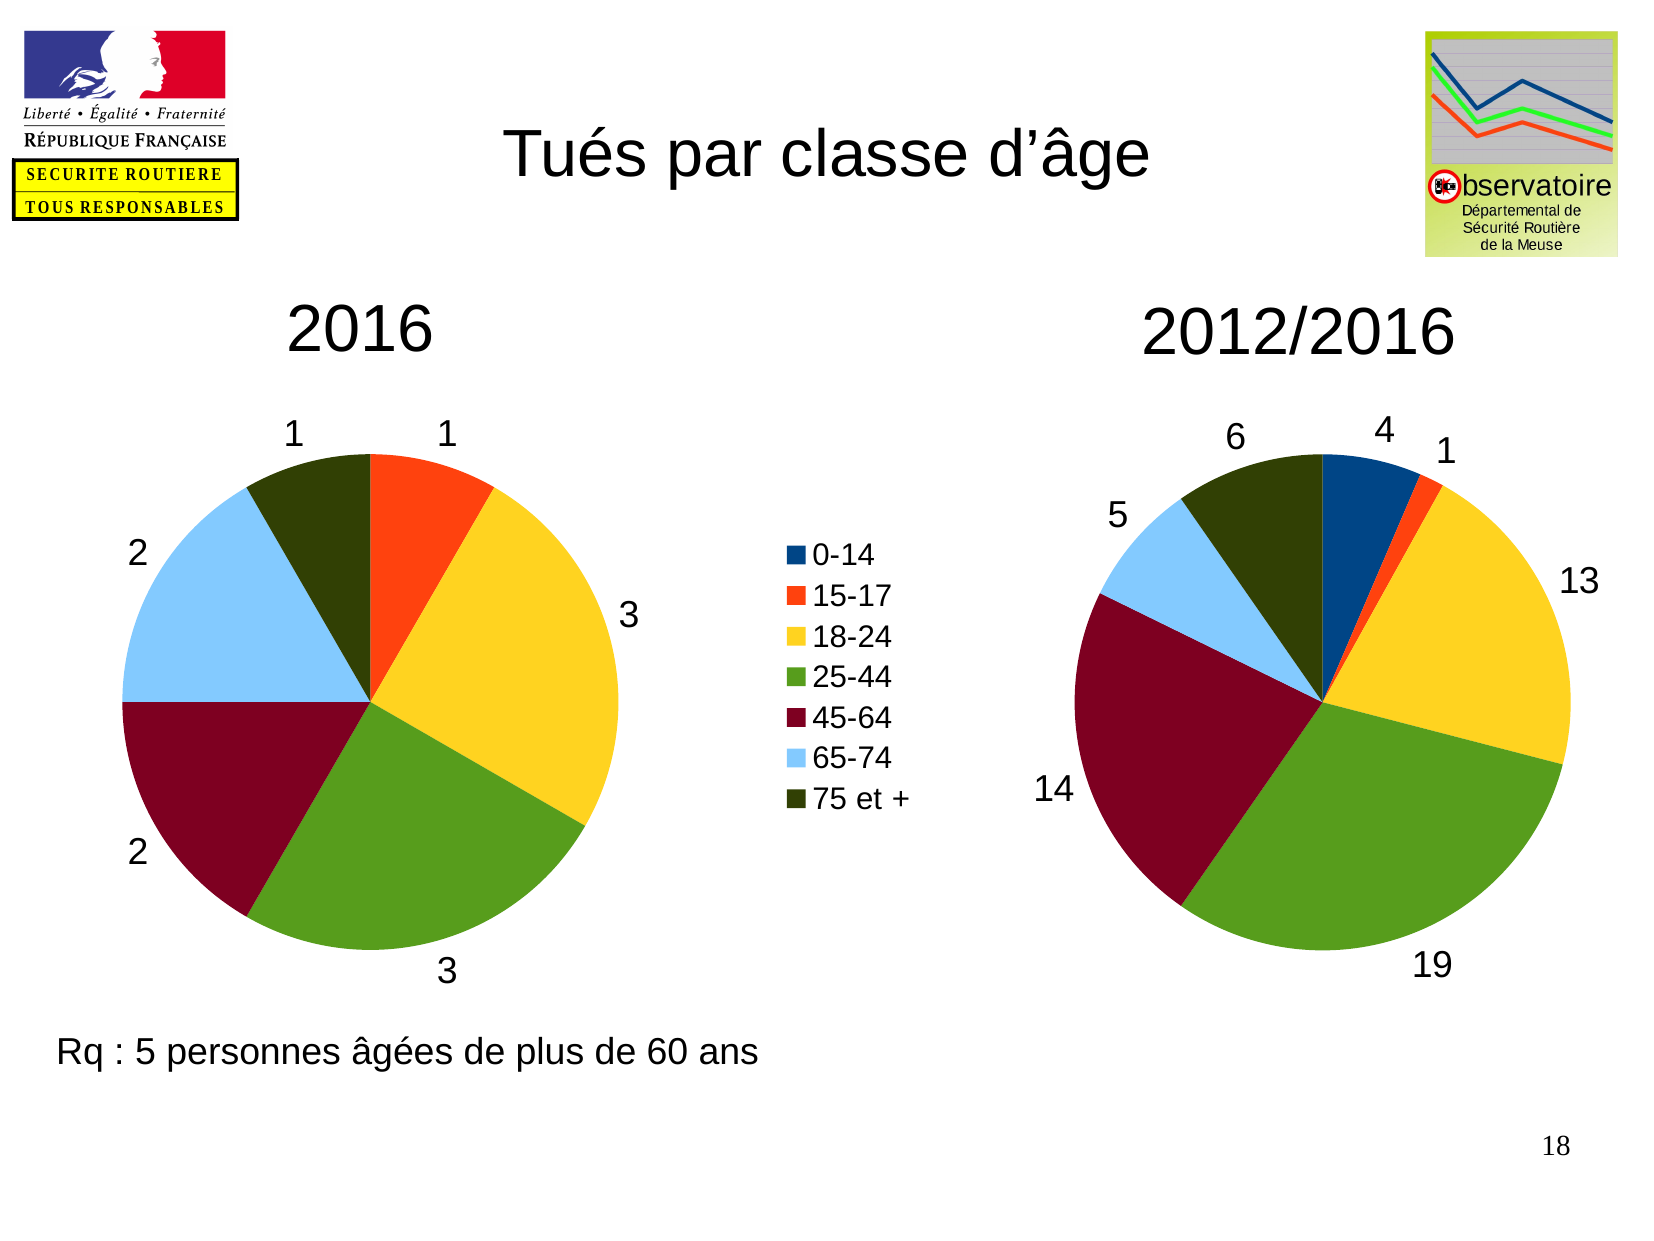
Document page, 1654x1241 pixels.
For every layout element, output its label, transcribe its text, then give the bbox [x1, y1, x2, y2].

picture [11, 26, 240, 225]
text_box Rq : 5 personnes âgées de plus de 60 ans [0, 1023, 875, 1123]
title 2012/2016 [1122, 256, 1477, 407]
title Tués par classe d’âge [82, 49, 1425, 257]
picture [776, 531, 922, 823]
title 2016 [212, 283, 508, 373]
picture [1425, 31, 1618, 257]
chart [0, 295, 1654, 993]
